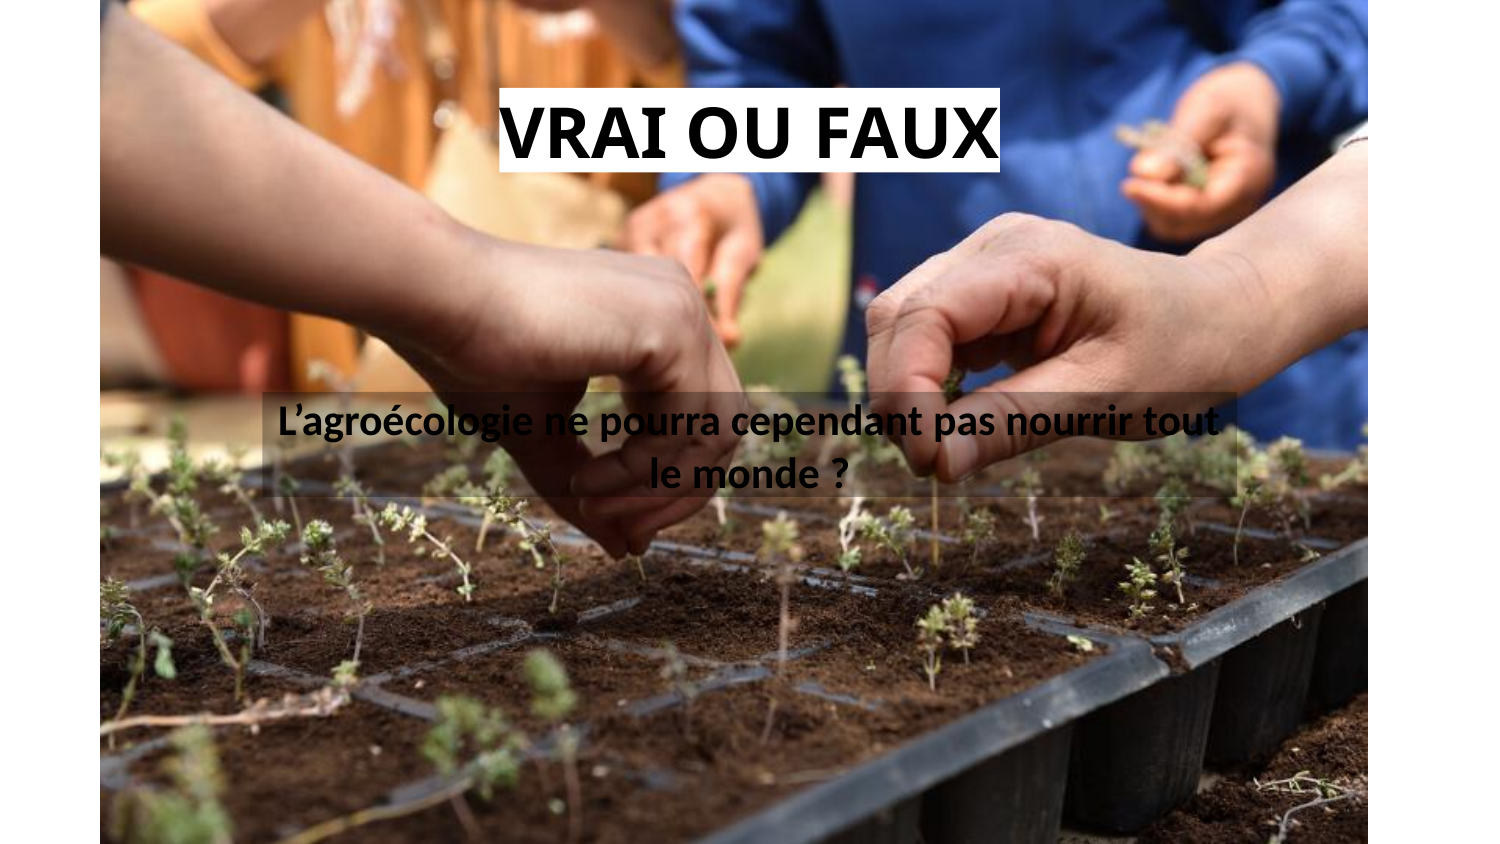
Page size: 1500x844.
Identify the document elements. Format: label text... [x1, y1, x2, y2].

text_box L’agroécologie ne pourra cependant pas nourrir tout le monde ? [262, 391, 1238, 497]
picture [100, 0, 1368, 844]
text_box VRAI OU FAUX [499, 87, 1000, 173]
